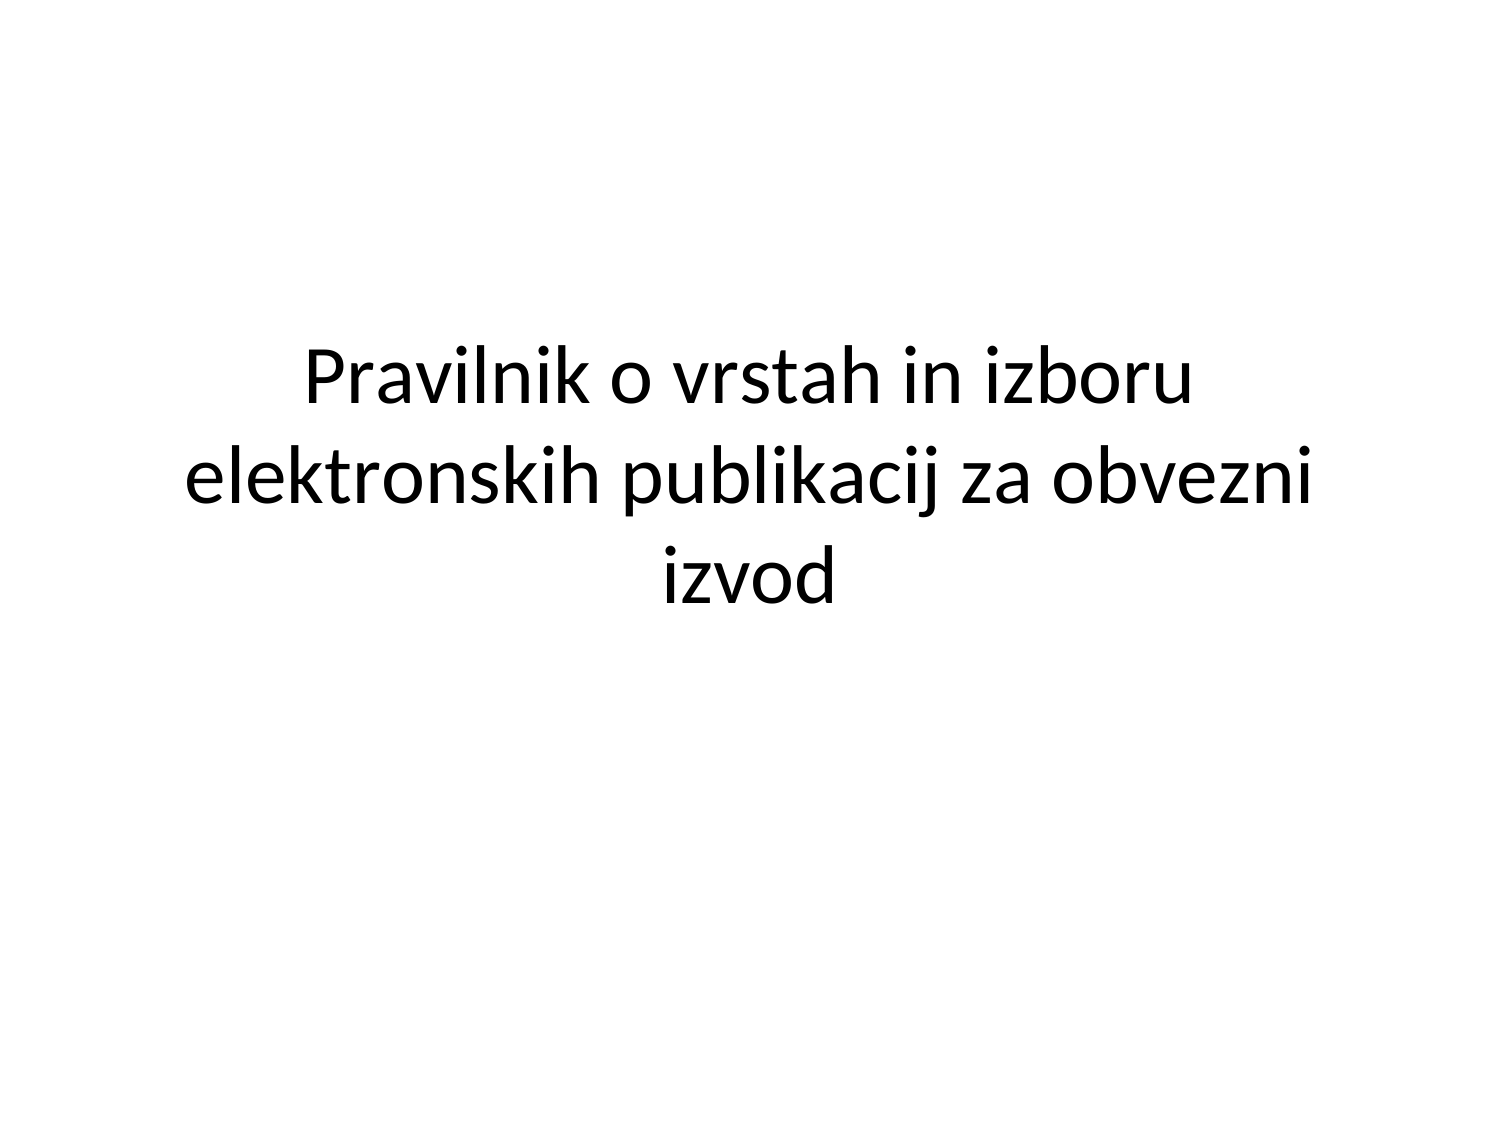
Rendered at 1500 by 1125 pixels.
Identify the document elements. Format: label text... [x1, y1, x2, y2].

title Pravilnik o vrstah in izboru elektronskih publikacij za obvezni izvod [112, 312, 1388, 628]
